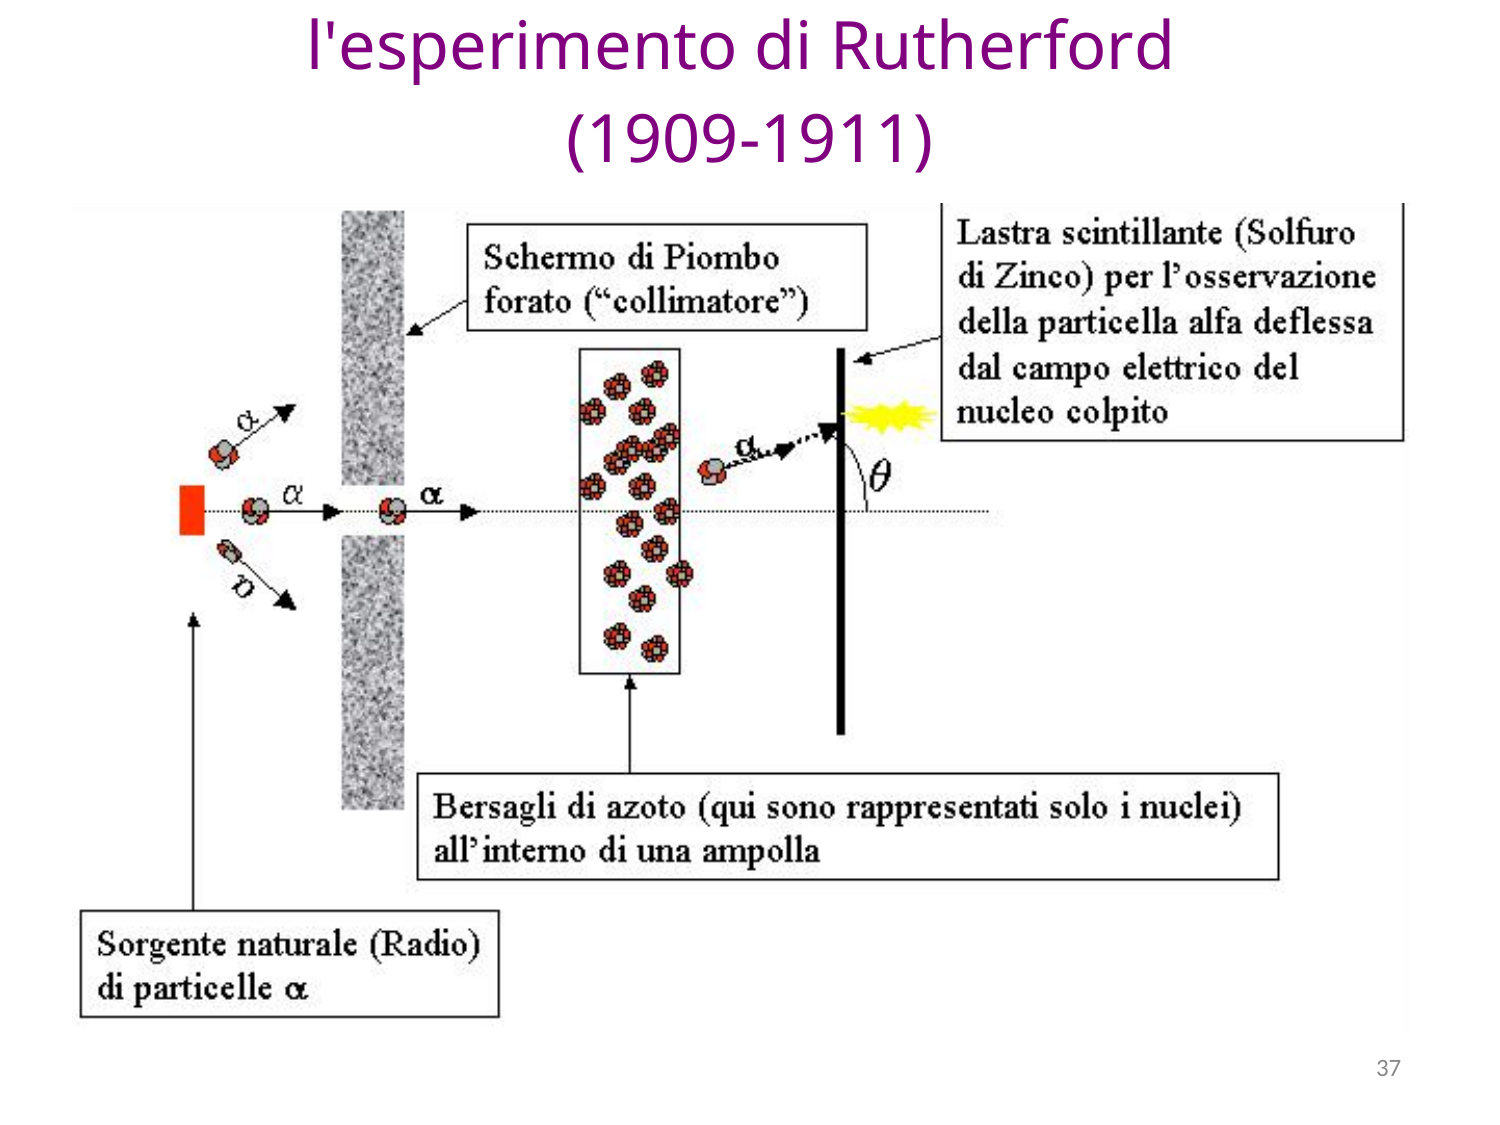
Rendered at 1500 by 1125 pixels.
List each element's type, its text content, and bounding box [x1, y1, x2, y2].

text_box <numero> [1074, 1042, 1417, 1095]
picture [72, 203, 1409, 1031]
text_box l'esperimento di Rutherford (1909-1911) [112, 1, 1388, 165]
